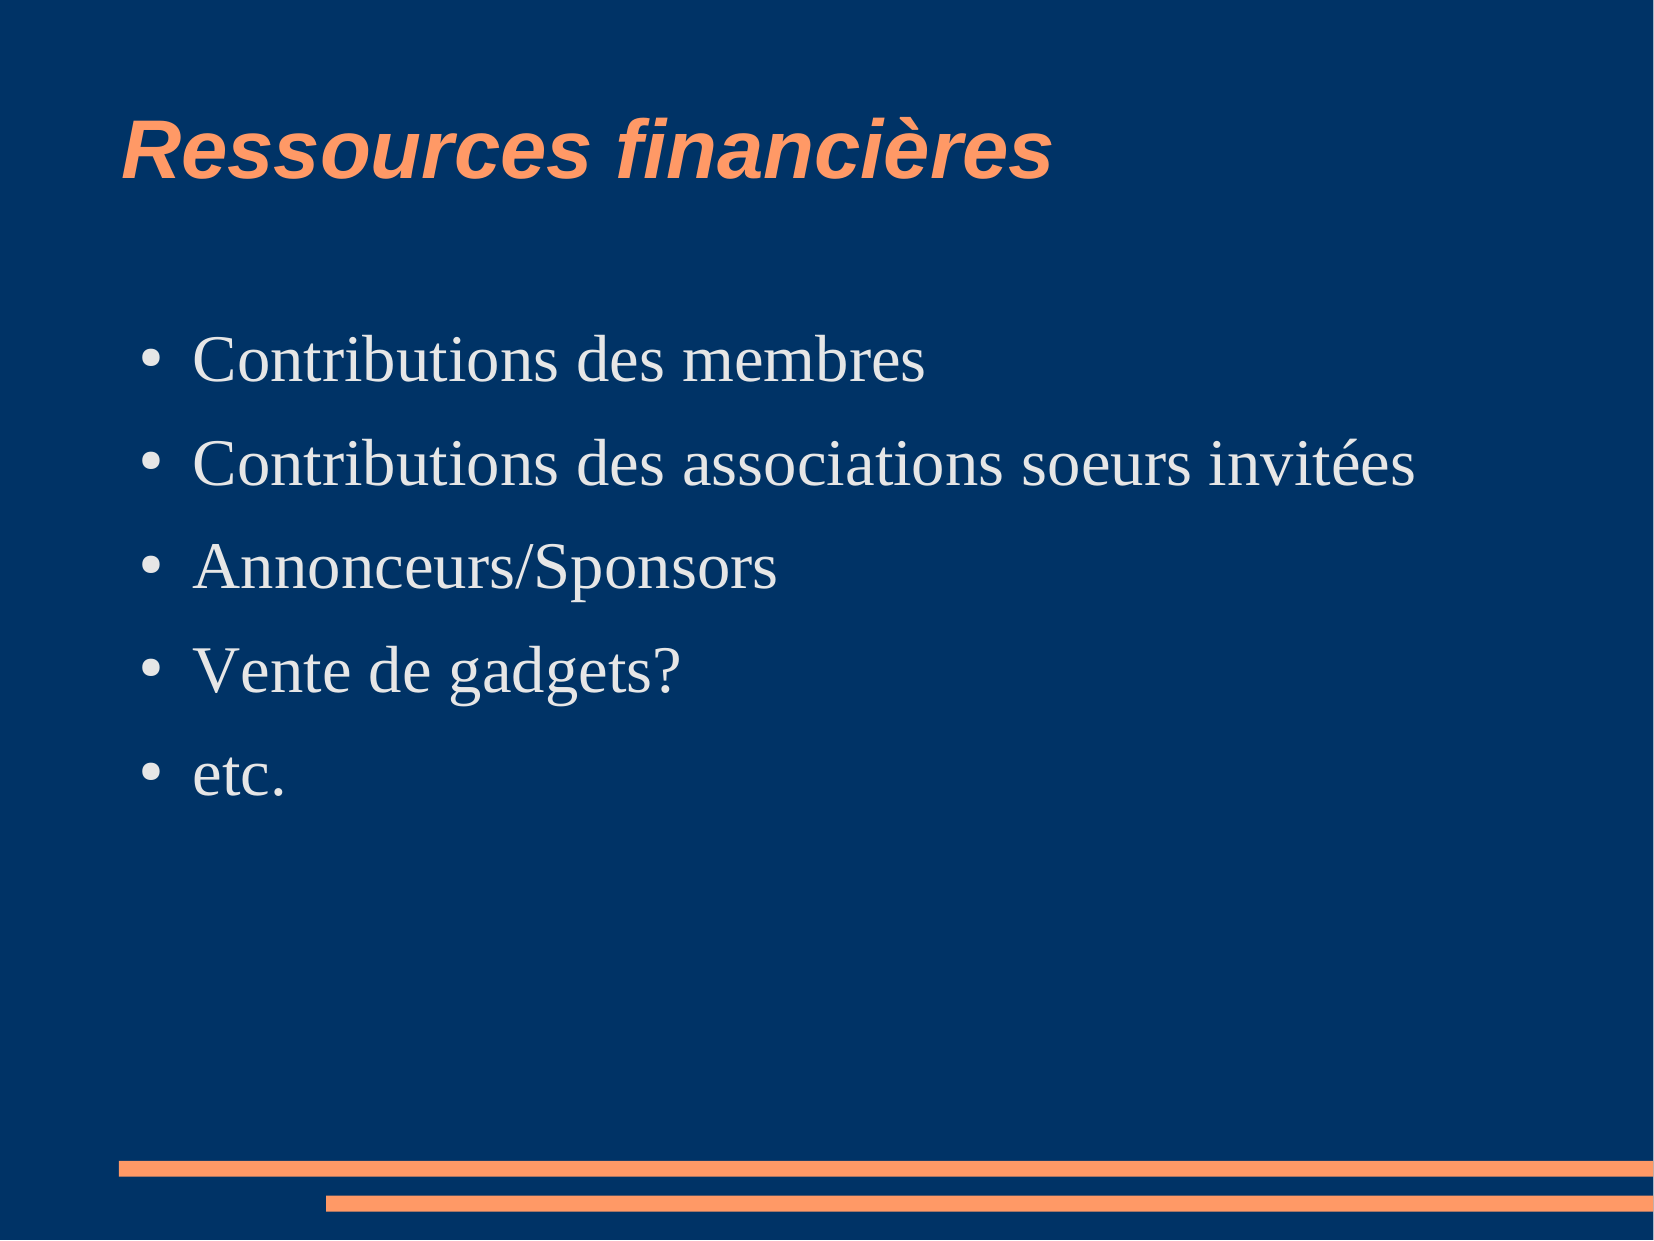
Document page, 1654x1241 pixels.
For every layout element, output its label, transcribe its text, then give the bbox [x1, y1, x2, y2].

title Ressources financières [121, 53, 1534, 246]
list Contributions des membres Contributions des associations soeurs invitées Annonceurs/Sponsors Vente de gadgets? etc. [121, 322, 1561, 1126]
